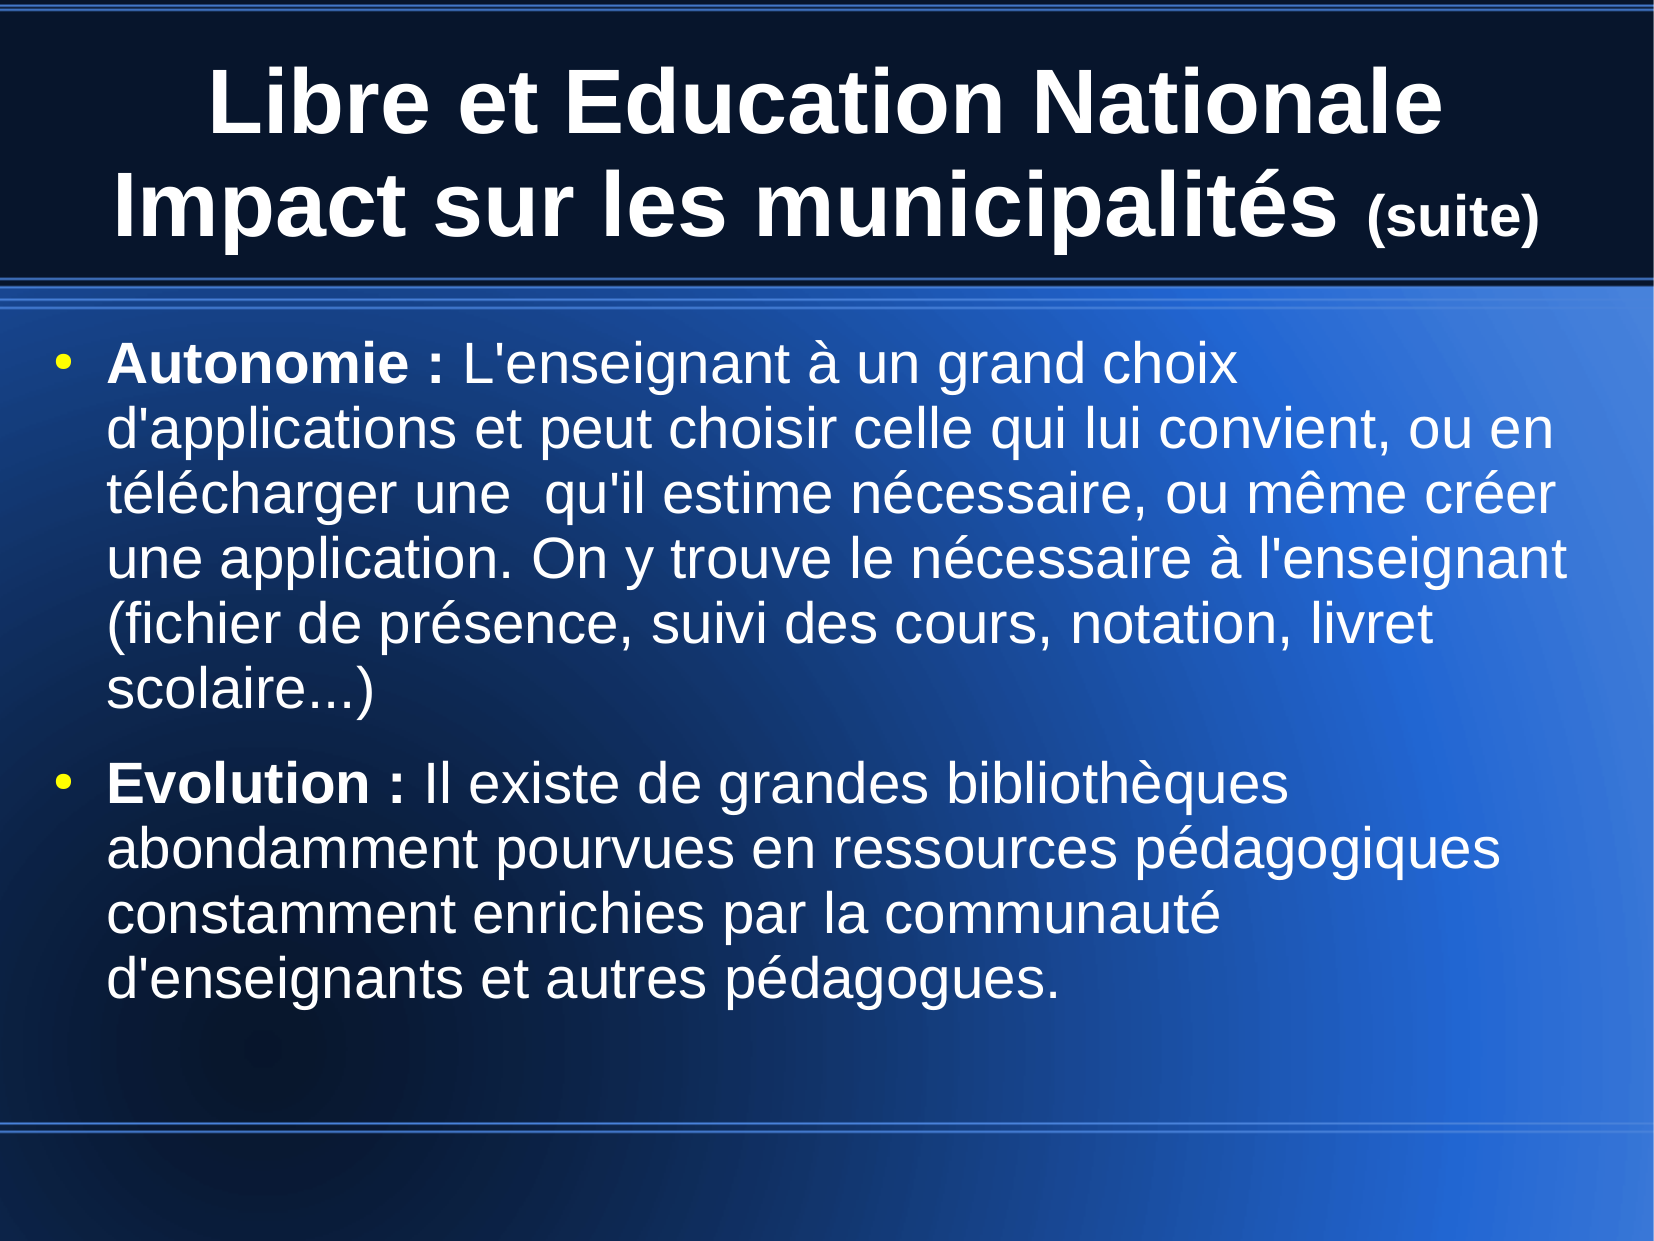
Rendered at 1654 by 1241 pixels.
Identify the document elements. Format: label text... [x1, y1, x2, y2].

picture [0, 0, 1654, 1241]
title Libre et Education Nationale Impact sur les municipalités (suite) [82, 50, 1571, 256]
list Autonomie : L'enseignant à un grand choix d'applications et peut choisir celle qui lui convient, ou en télécharger une qu'il estime nécessaire, ou même créer une application. On y trouve le nécessaire à l'enseignant (fichier de présence, suivi des cours, notation, livret scolaire...) Evolution : Il existe de grandes bibliothèques abondamment pourvues en ressources pédagogiques constamment enrichies par la communauté d'enseignants et autres pédagogues. [35, 330, 1571, 1159]
